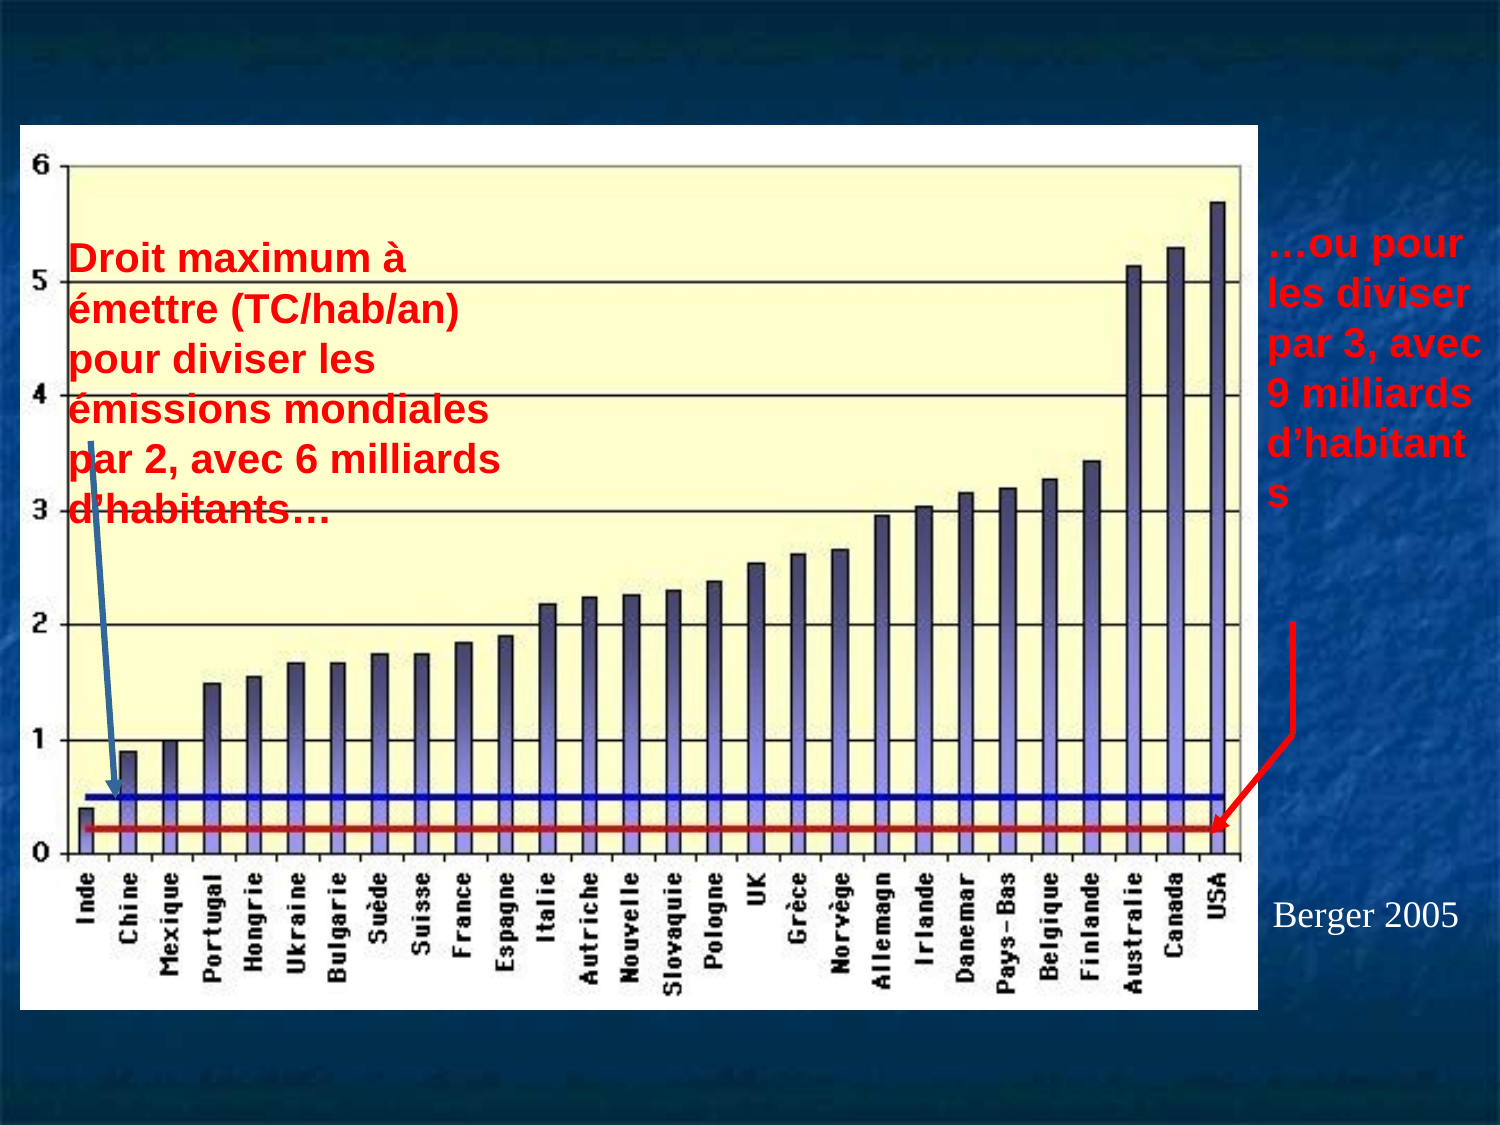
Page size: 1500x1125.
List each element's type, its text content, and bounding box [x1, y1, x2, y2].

text_box …ou pour les diviser par 3, avec 9 milliards d’habitants [1251, 208, 1500, 524]
text_box Berger 2005 [1257, 882, 1500, 943]
text_box Droit maximum à émettre (TC/hab/an) pour diviser les émissions mondiales par 2, avec 6 milliards d’habitants… [53, 223, 566, 540]
picture [0, 0, 1500, 1125]
